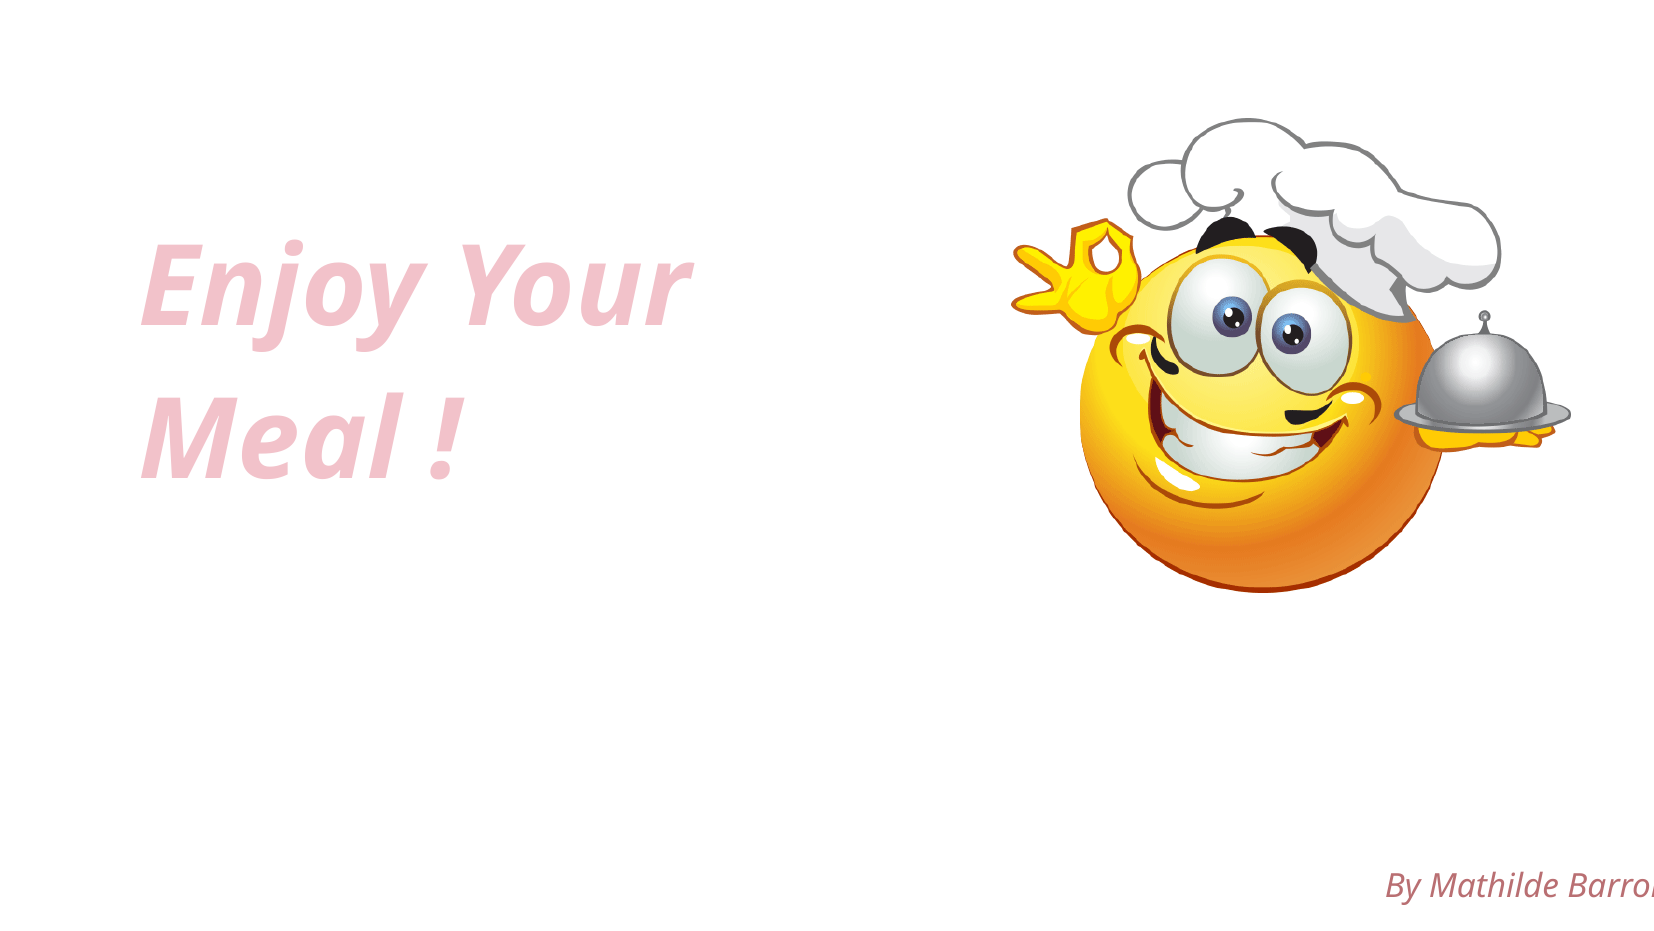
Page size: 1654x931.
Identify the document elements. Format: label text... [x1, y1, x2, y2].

text_box Enjoy Your Meal ! [124, 198, 975, 367]
picture [1011, 108, 1571, 603]
text_box By Mathilde Barron [1370, 855, 1654, 931]
